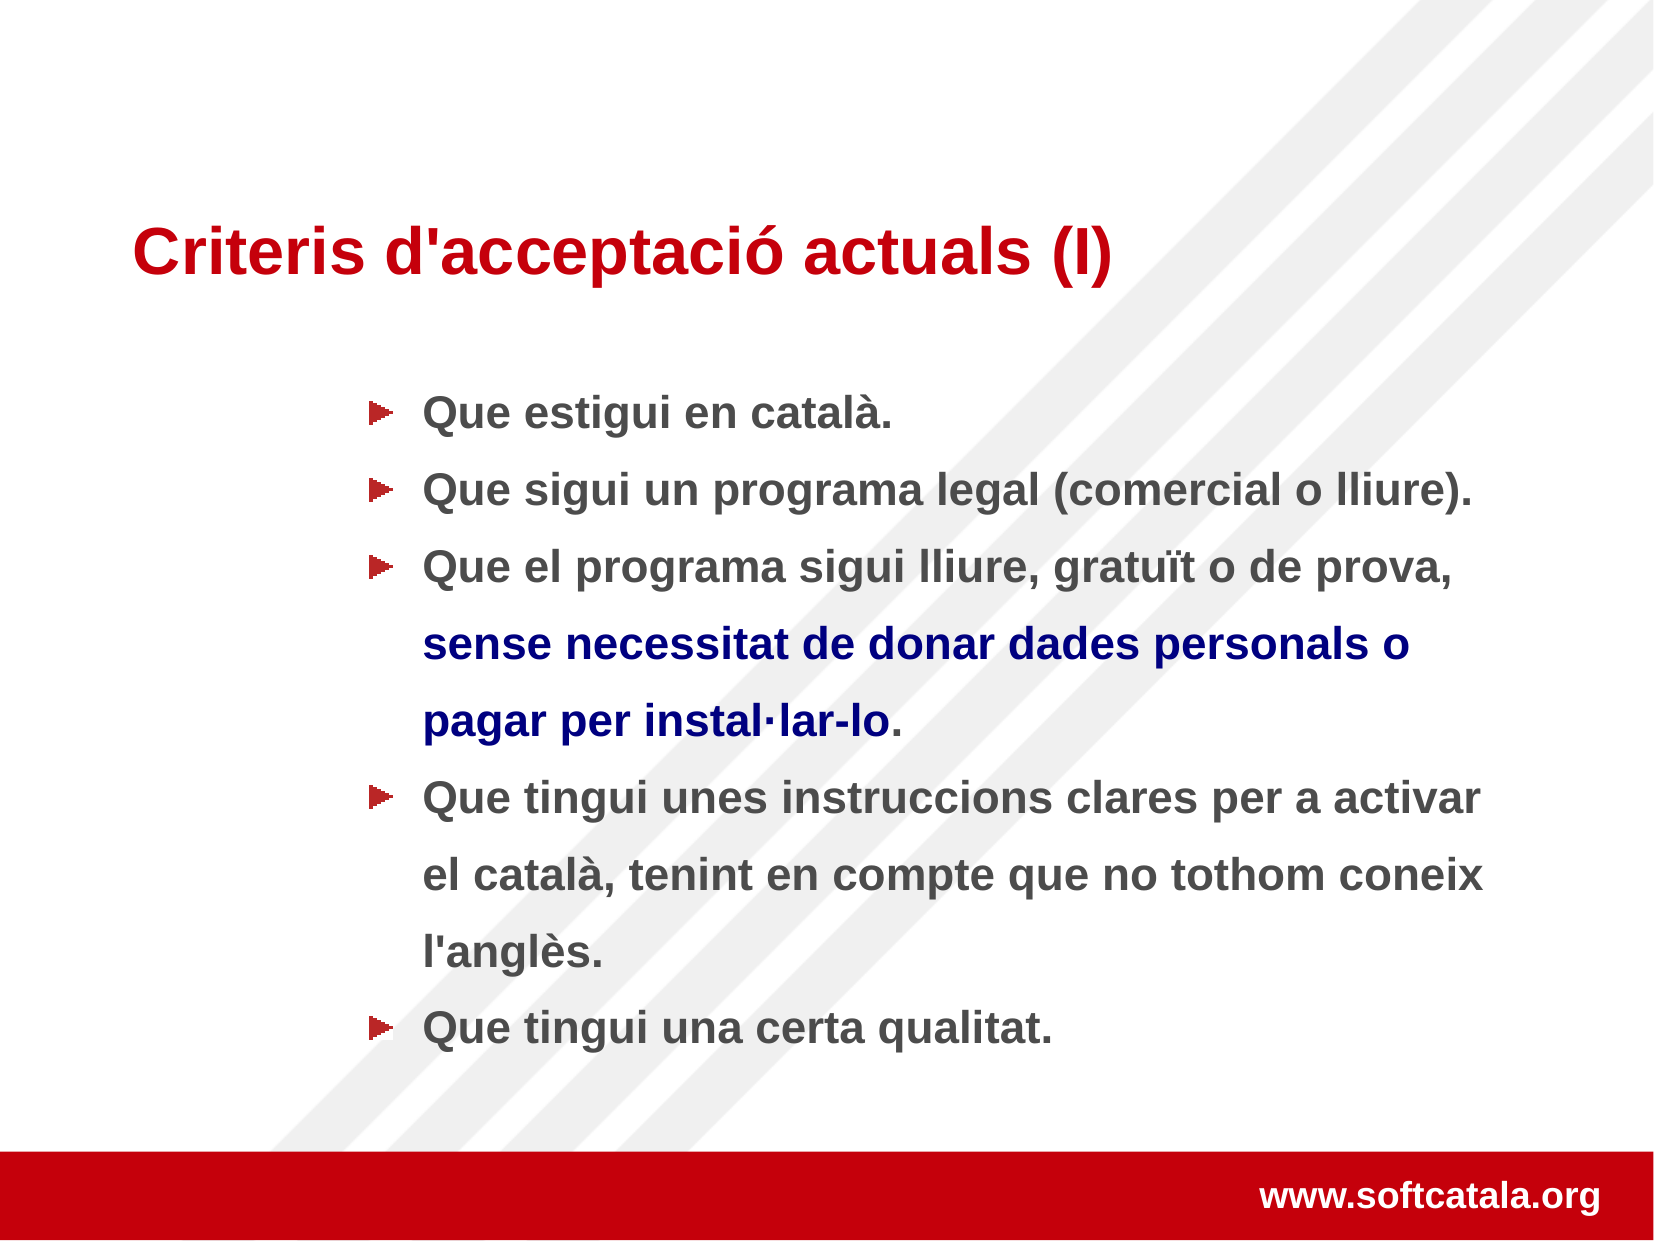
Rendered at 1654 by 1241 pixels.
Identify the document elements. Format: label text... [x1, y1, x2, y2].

text_box Criteris d'acceptació actuals (I) [118, 206, 1501, 297]
text_box Que estigui en català. Que sigui un programa legal (comercial o lliure). Que el programa sigui lliure, gratuït o de prova, sense necessitat de donar dades personals o pagar per instal·lar-lo. Que tingui unes instruccions clares per a activar el català, tenint en compte que no tothom coneix l'anglès. Que tingui una certa qualitat. [118, 354, 1501, 1148]
text_box www.softcatala.org [0, 1151, 1654, 1241]
picture [0, 0, 1654, 1151]
